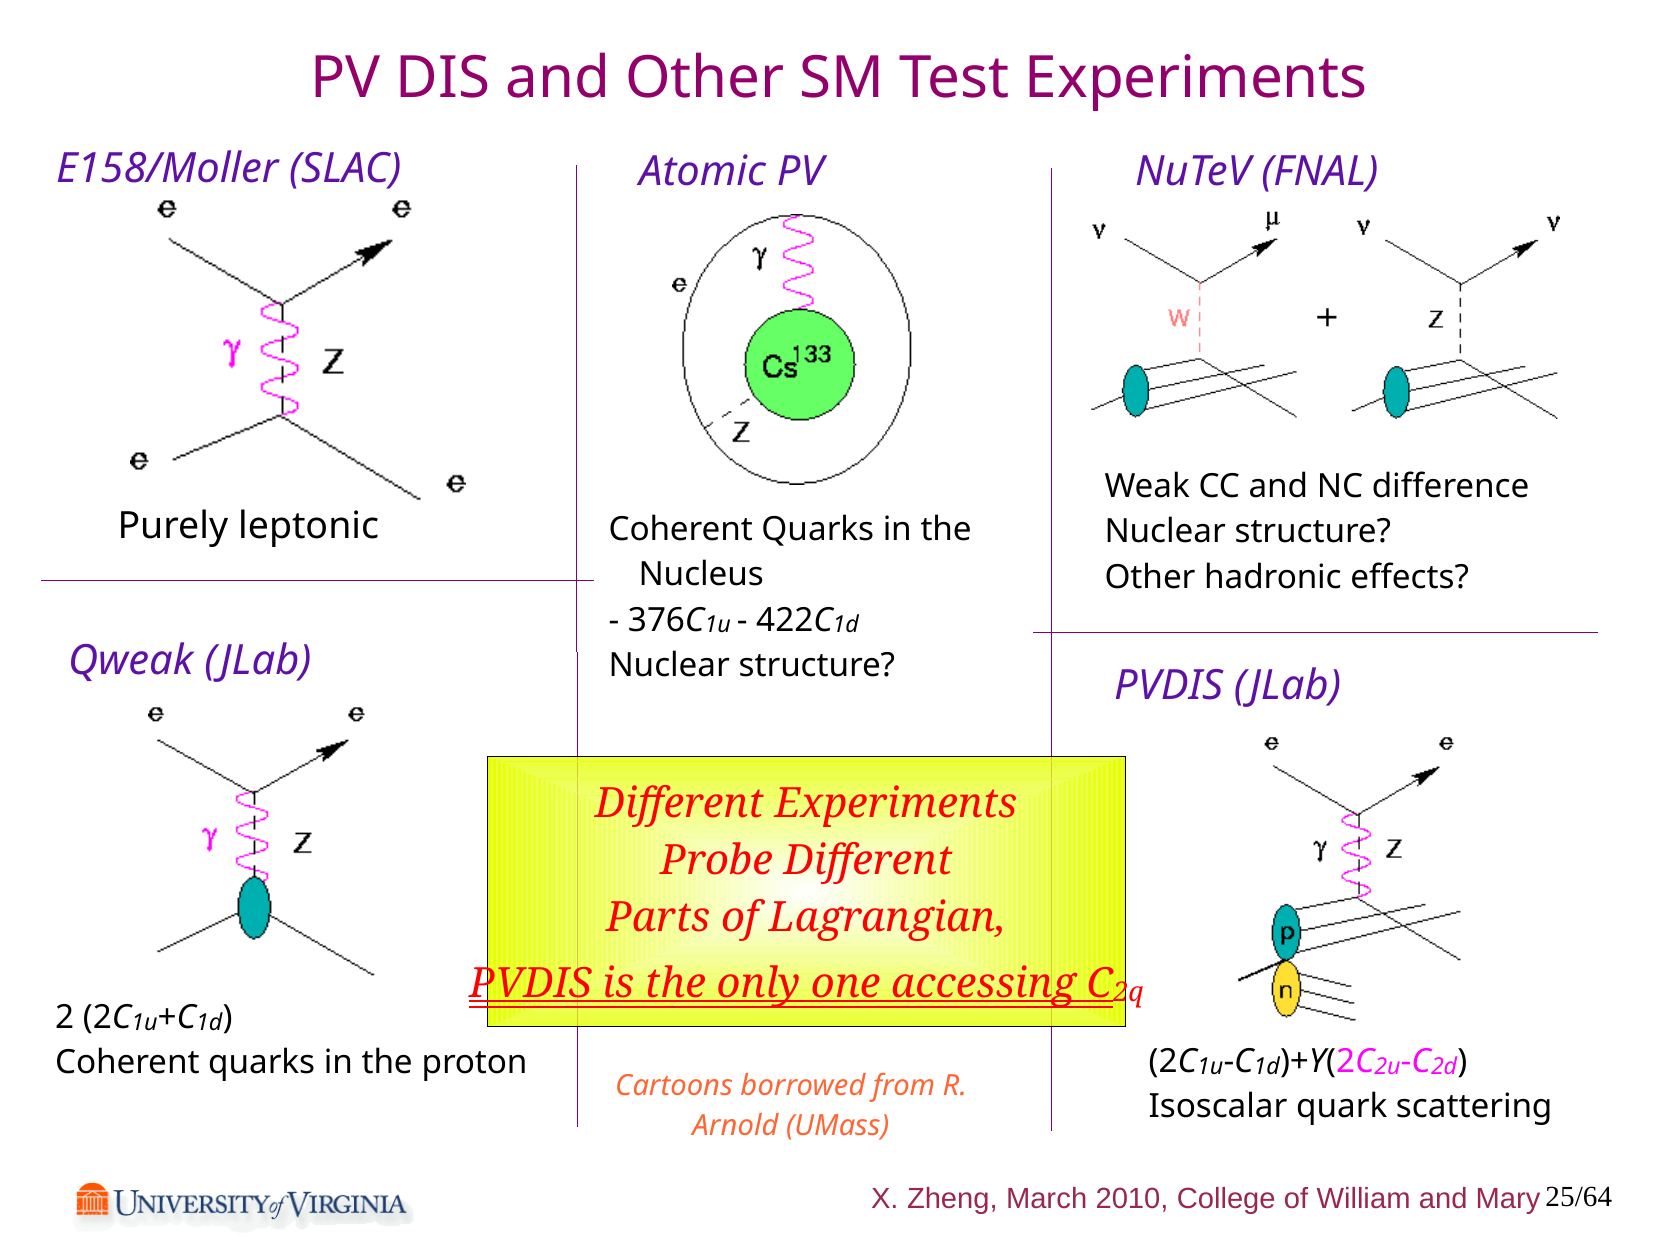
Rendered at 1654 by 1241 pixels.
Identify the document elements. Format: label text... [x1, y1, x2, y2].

list Cartoons borrowed from R. Arnold (UMass) [607, 1064, 976, 1151]
list Atomic PV [621, 140, 990, 204]
list (2C1u-C1d)+Y(2C2u-C2d) Isoscalar quark scattering [1113, 1036, 1595, 1143]
text_box Different Experiments Probe Different Parts of Lagrangian, PVDIS is the only one accessing C2q [487, 756, 1126, 1027]
list NuTeV (FNAL) [1117, 140, 1486, 204]
picture [130, 204, 466, 502]
title PV DIS and Other SM Test Experiments [133, 30, 1545, 121]
picture [1237, 736, 1462, 1022]
picture [672, 214, 913, 485]
list Weak CC and NC difference Nuclear structure? Other hadronic effects? [1086, 462, 1614, 614]
list E158/Moller (SLAC) [38, 137, 508, 204]
list PVDIS (JLab) [1096, 654, 1498, 724]
picture [1090, 208, 1560, 419]
picture [53, 1165, 427, 1241]
list 2 (2C1u+C1d) Coherent quarks in the proton [37, 993, 563, 1149]
list Qweak (JLab) [50, 630, 433, 694]
list Purely leptonic [99, 499, 431, 563]
list Coherent Quarks in the Nucleus - 376C1u - 422C1d Nuclear structure? [590, 505, 1027, 710]
picture [148, 706, 376, 977]
